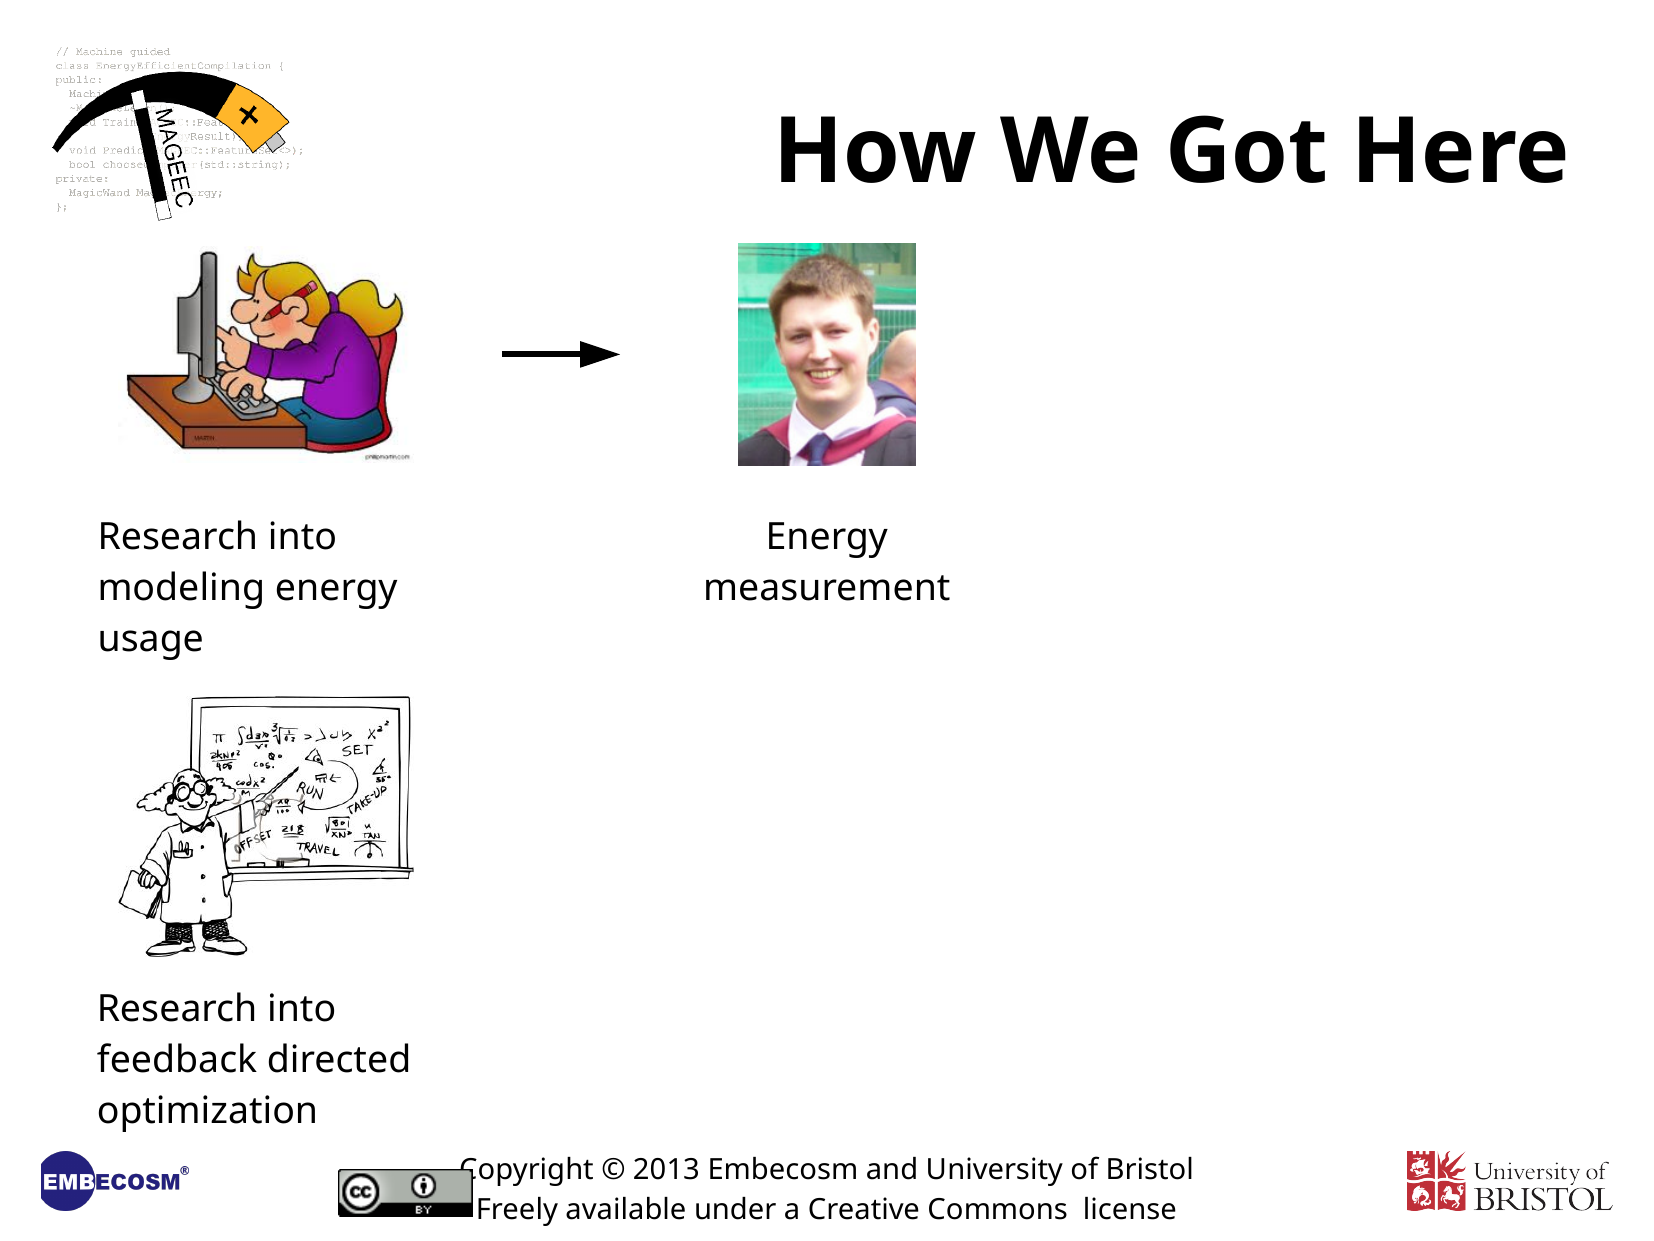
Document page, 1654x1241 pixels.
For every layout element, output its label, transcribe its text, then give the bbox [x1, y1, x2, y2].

text_box Energy measurement [651, 502, 1003, 653]
picture [52, 47, 302, 225]
text_box Research into feedback directed optimization [82, 974, 501, 1087]
picture [738, 243, 916, 466]
picture [41, 1151, 189, 1211]
picture [1407, 1151, 1613, 1211]
picture [338, 1169, 473, 1217]
title How We Got Here [326, 61, 1571, 233]
text_box Research into modeling energy usage [82, 502, 497, 614]
picture [118, 246, 414, 463]
picture [118, 696, 414, 958]
